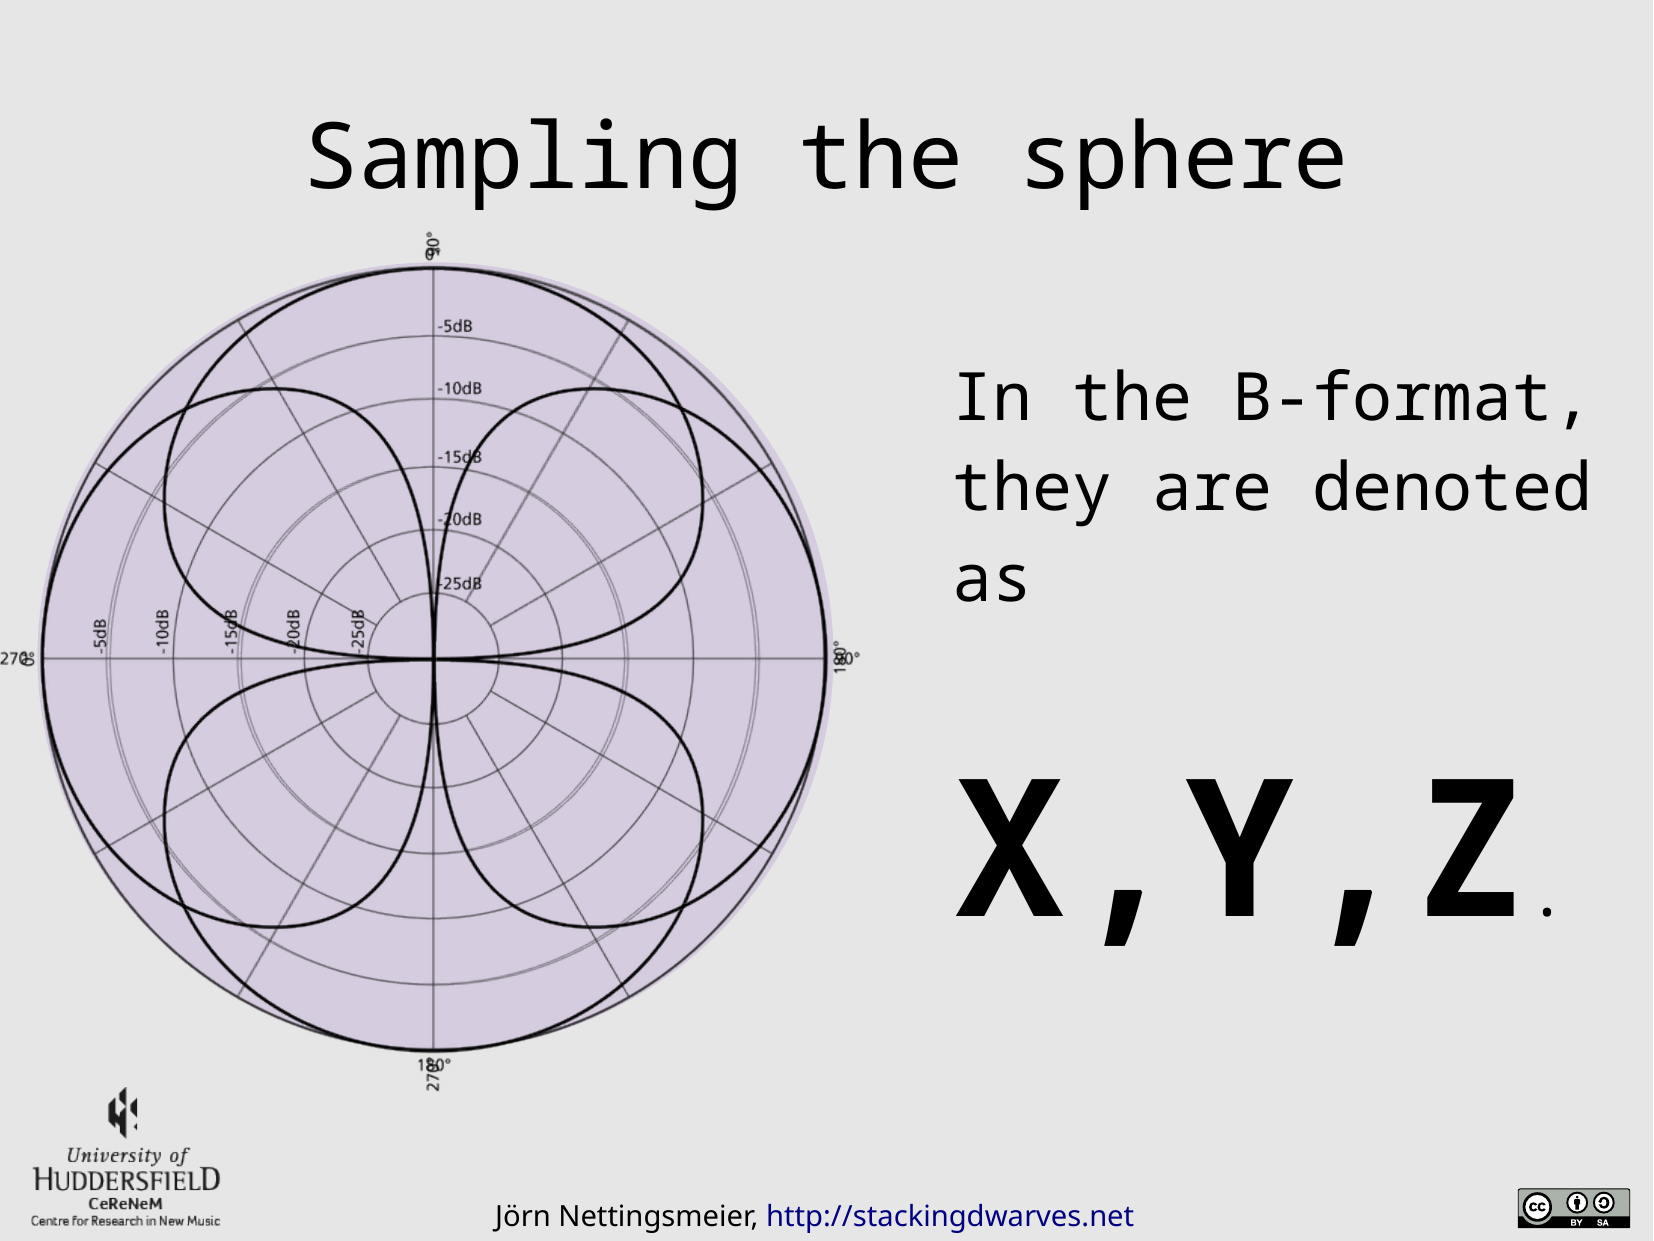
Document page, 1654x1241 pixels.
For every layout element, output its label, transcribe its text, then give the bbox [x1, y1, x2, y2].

text_box In the B-format, they are denoted as X,Y,Z. [937, 341, 1653, 1129]
picture [0, 212, 880, 1229]
title Sampling the sphere [82, 45, 1571, 261]
